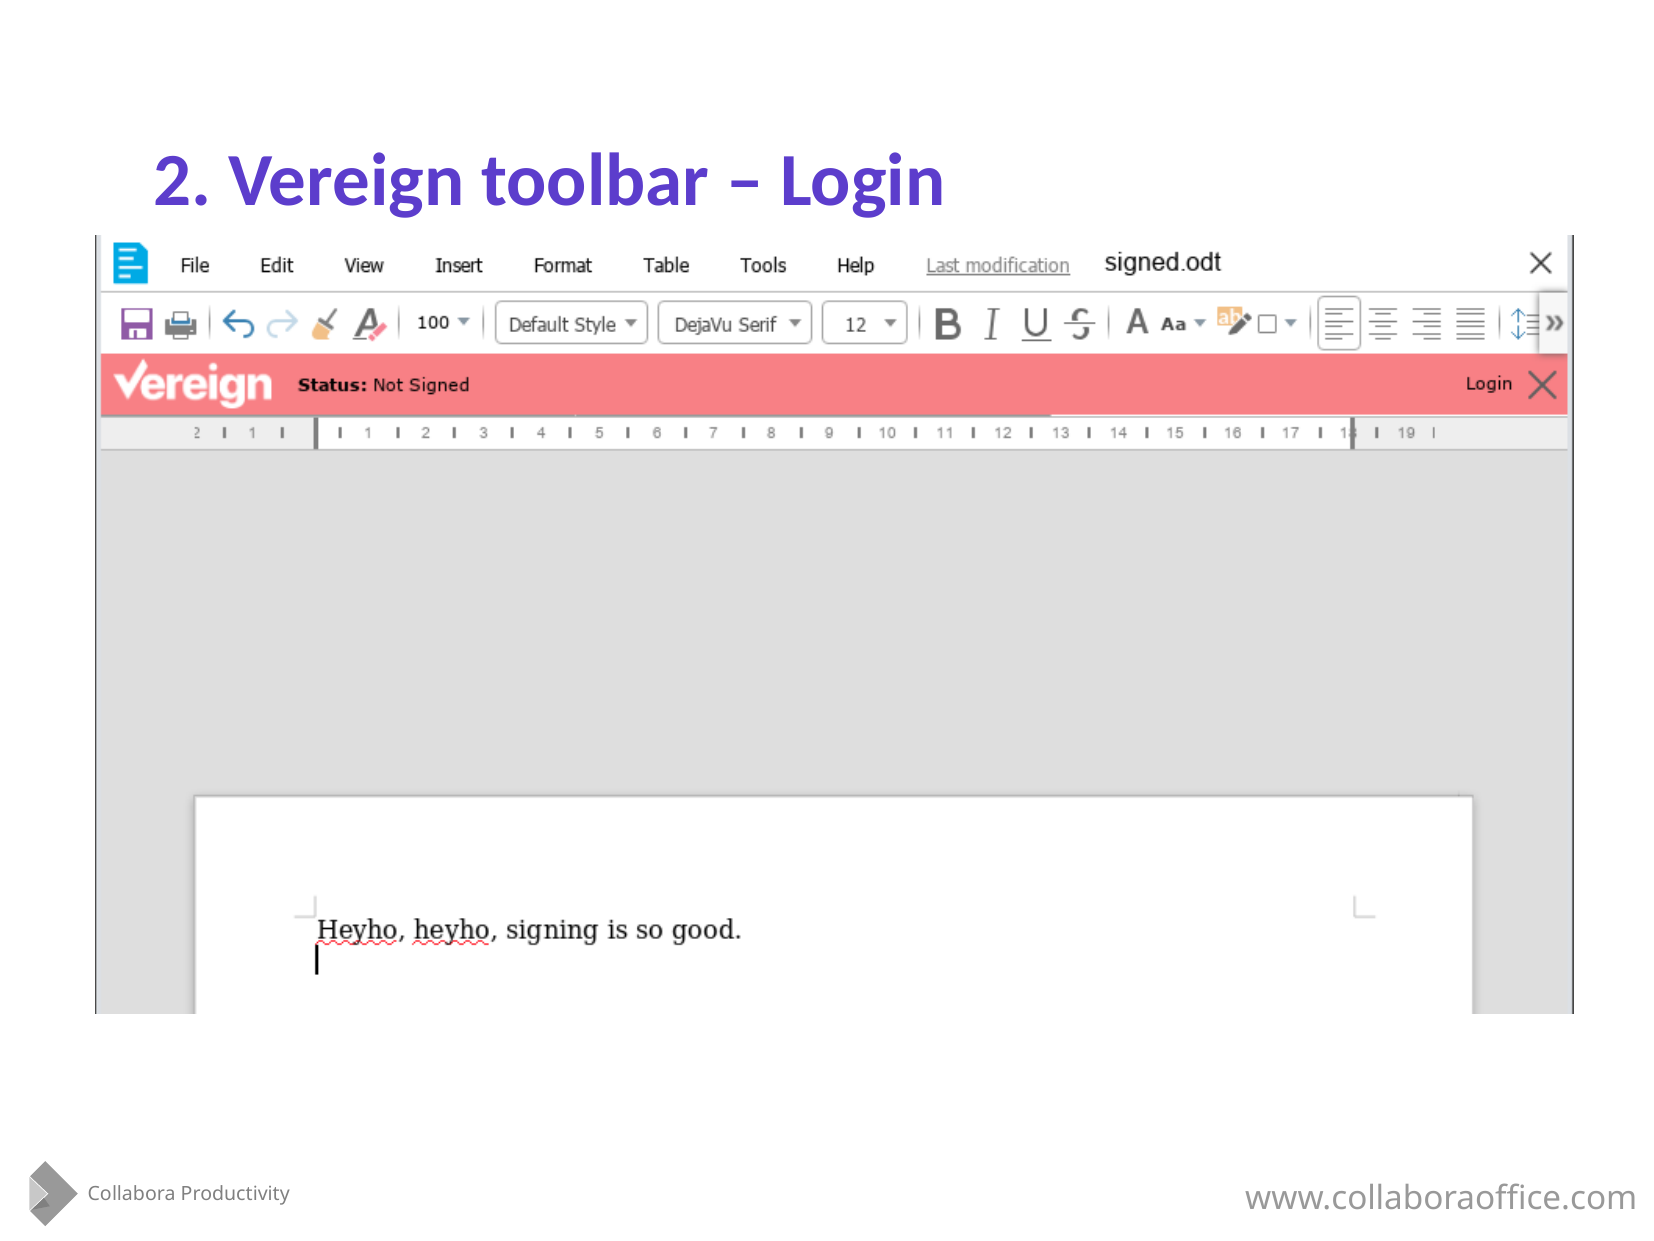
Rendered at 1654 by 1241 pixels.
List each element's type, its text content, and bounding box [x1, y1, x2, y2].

title 2. Vereign toolbar – Login [153, 35, 1146, 225]
picture [95, 235, 1574, 1014]
